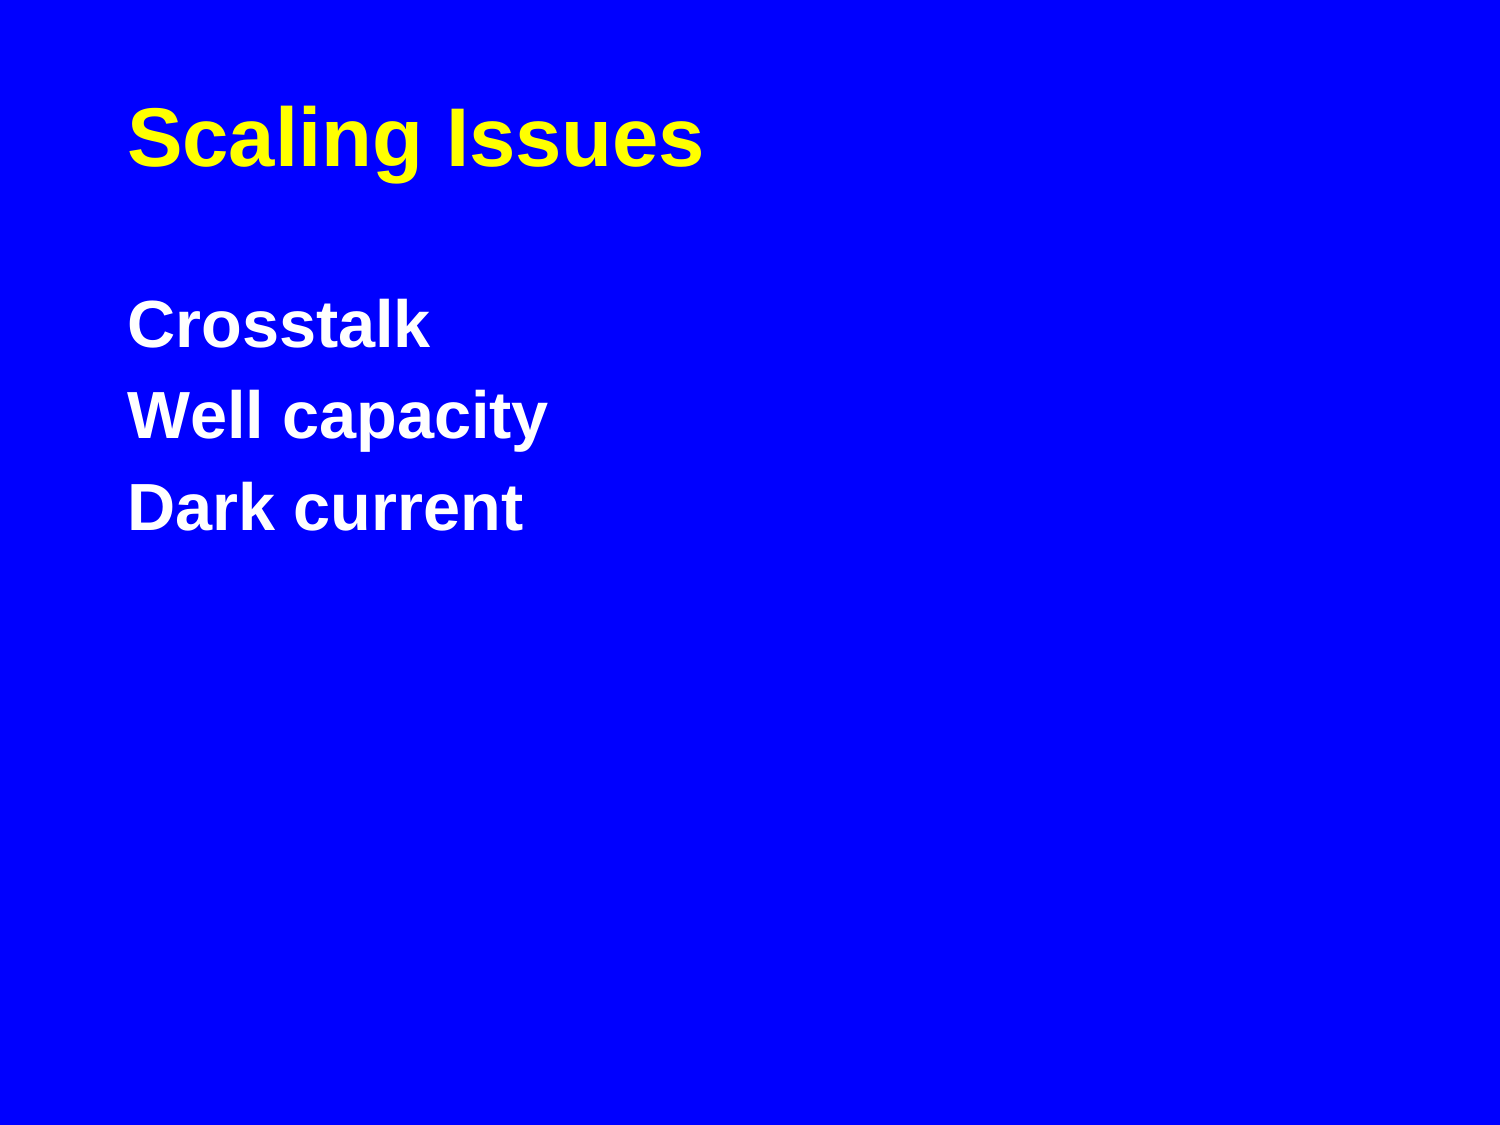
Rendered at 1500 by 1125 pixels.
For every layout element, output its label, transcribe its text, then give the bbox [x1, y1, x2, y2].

title Scaling Issues [112, 74, 1388, 201]
list Crosstalk Well capacity Dark current [112, 278, 1388, 1019]
